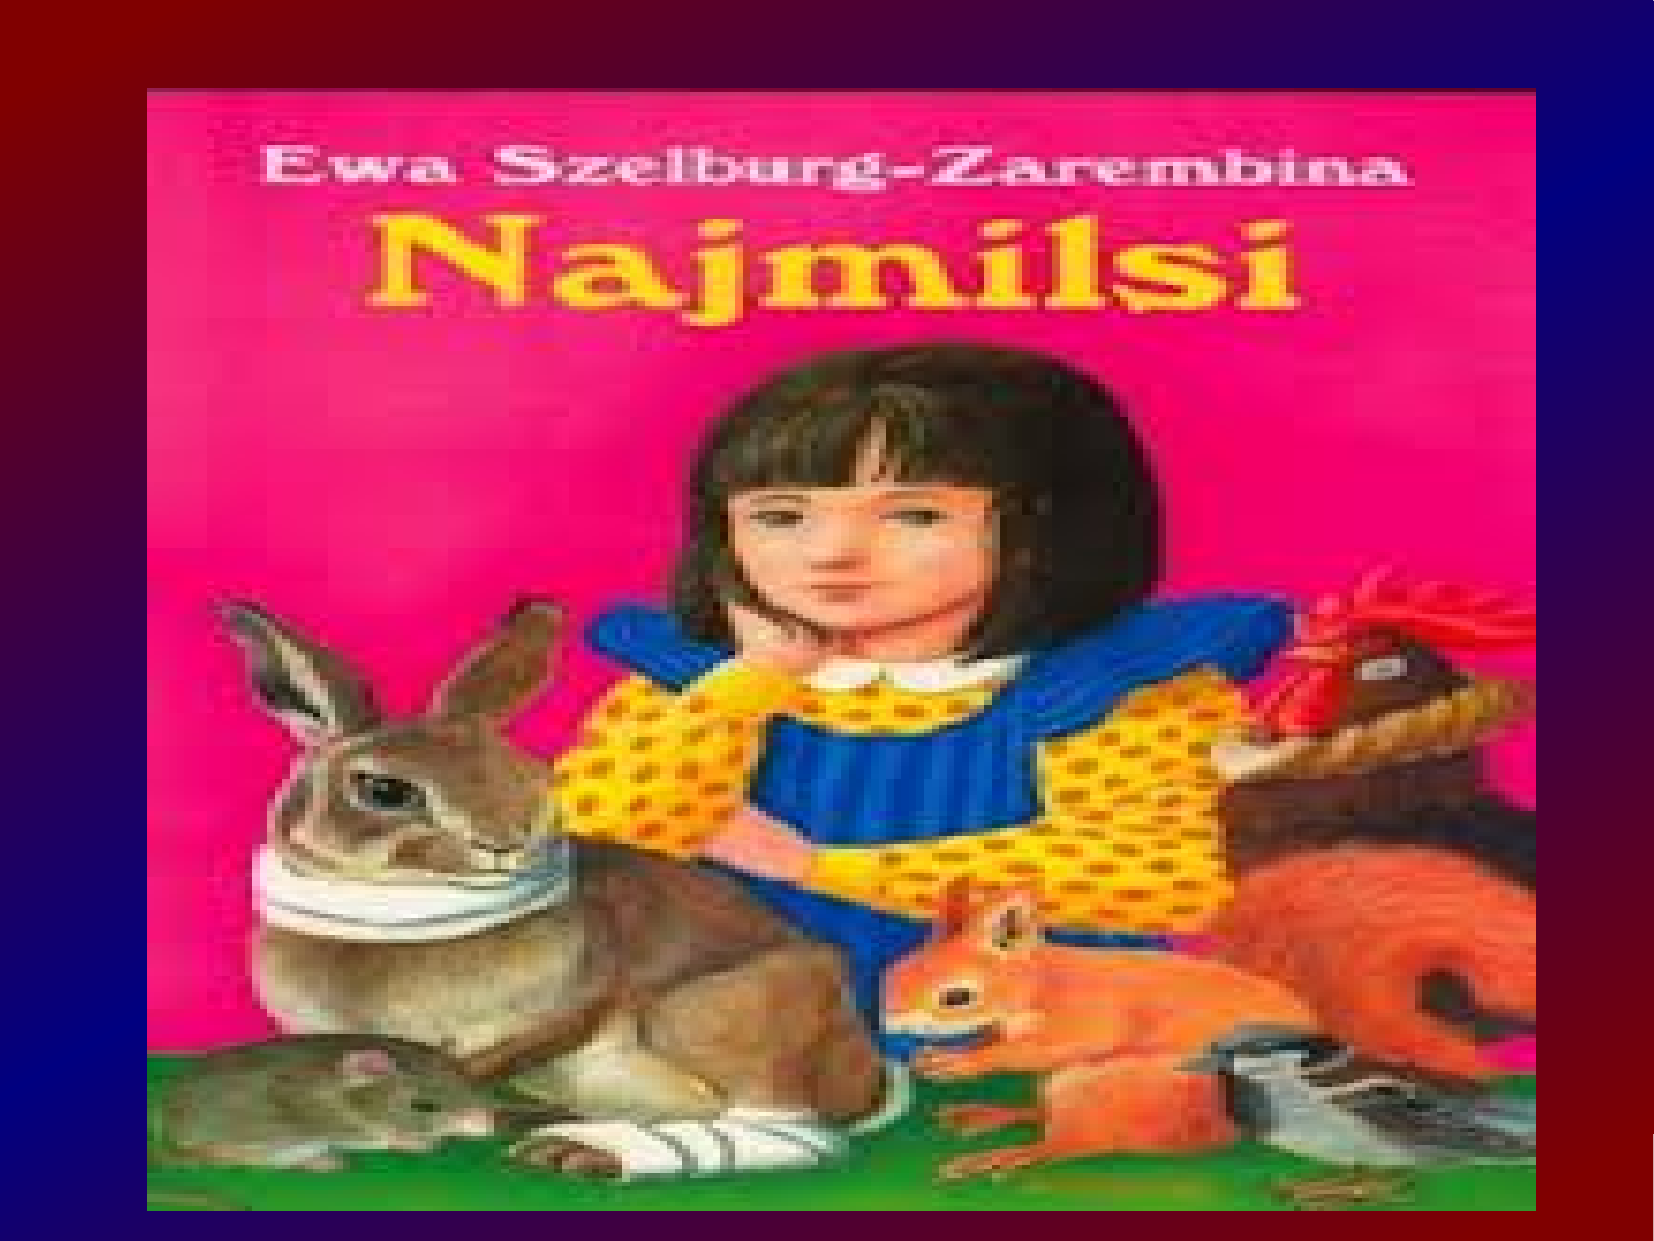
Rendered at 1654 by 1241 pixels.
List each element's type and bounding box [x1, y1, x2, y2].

picture [147, 88, 1536, 1211]
